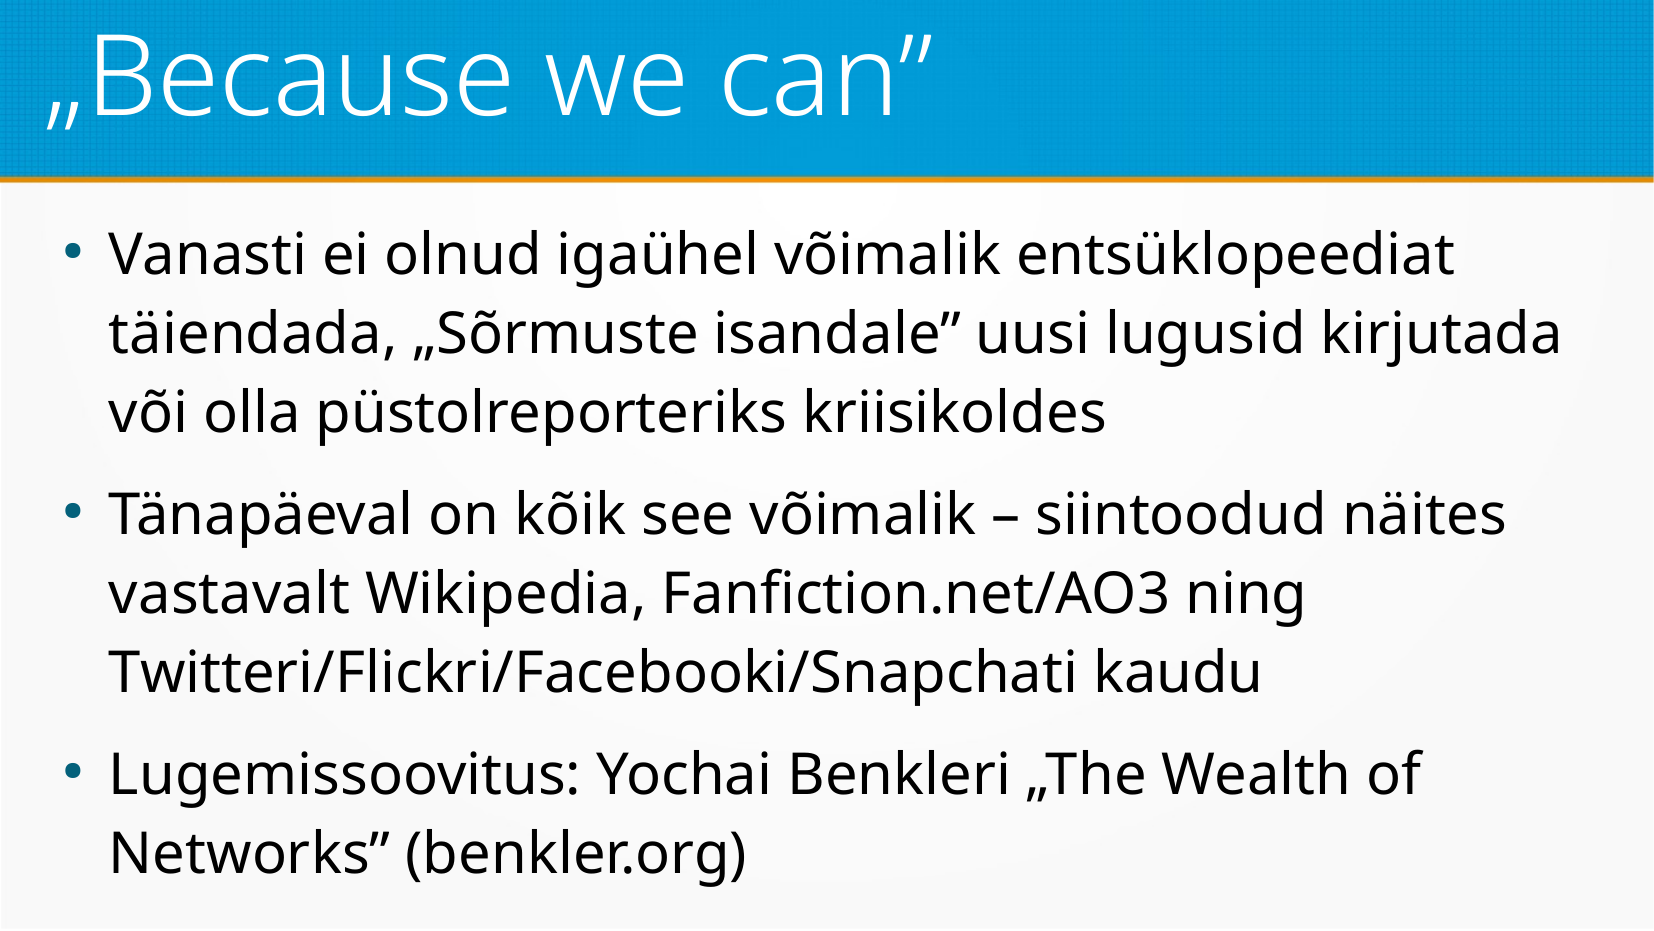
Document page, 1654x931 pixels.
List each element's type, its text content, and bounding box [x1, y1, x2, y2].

picture [0, 175, 1654, 931]
list Vanasti ei olnud igaühel võimalik entsüklopeediat täiendada, „Sõrmuste isandale” uusi lugusid kirjutada või olla püstolreporteriks kriisikoldes Tänapäeval on kõik see võimalik – siintoodud näites vastavalt Wikipedia, Fanfiction.net/AO3 ning Twitteri/Flickri/Facebooki/Snapchati kaudu Lugemissoovitus: Yochai Benkleri „The Wealth of Networks” (benkler.org) [47, 212, 1607, 902]
title „Because we can” [43, 0, 1619, 149]
